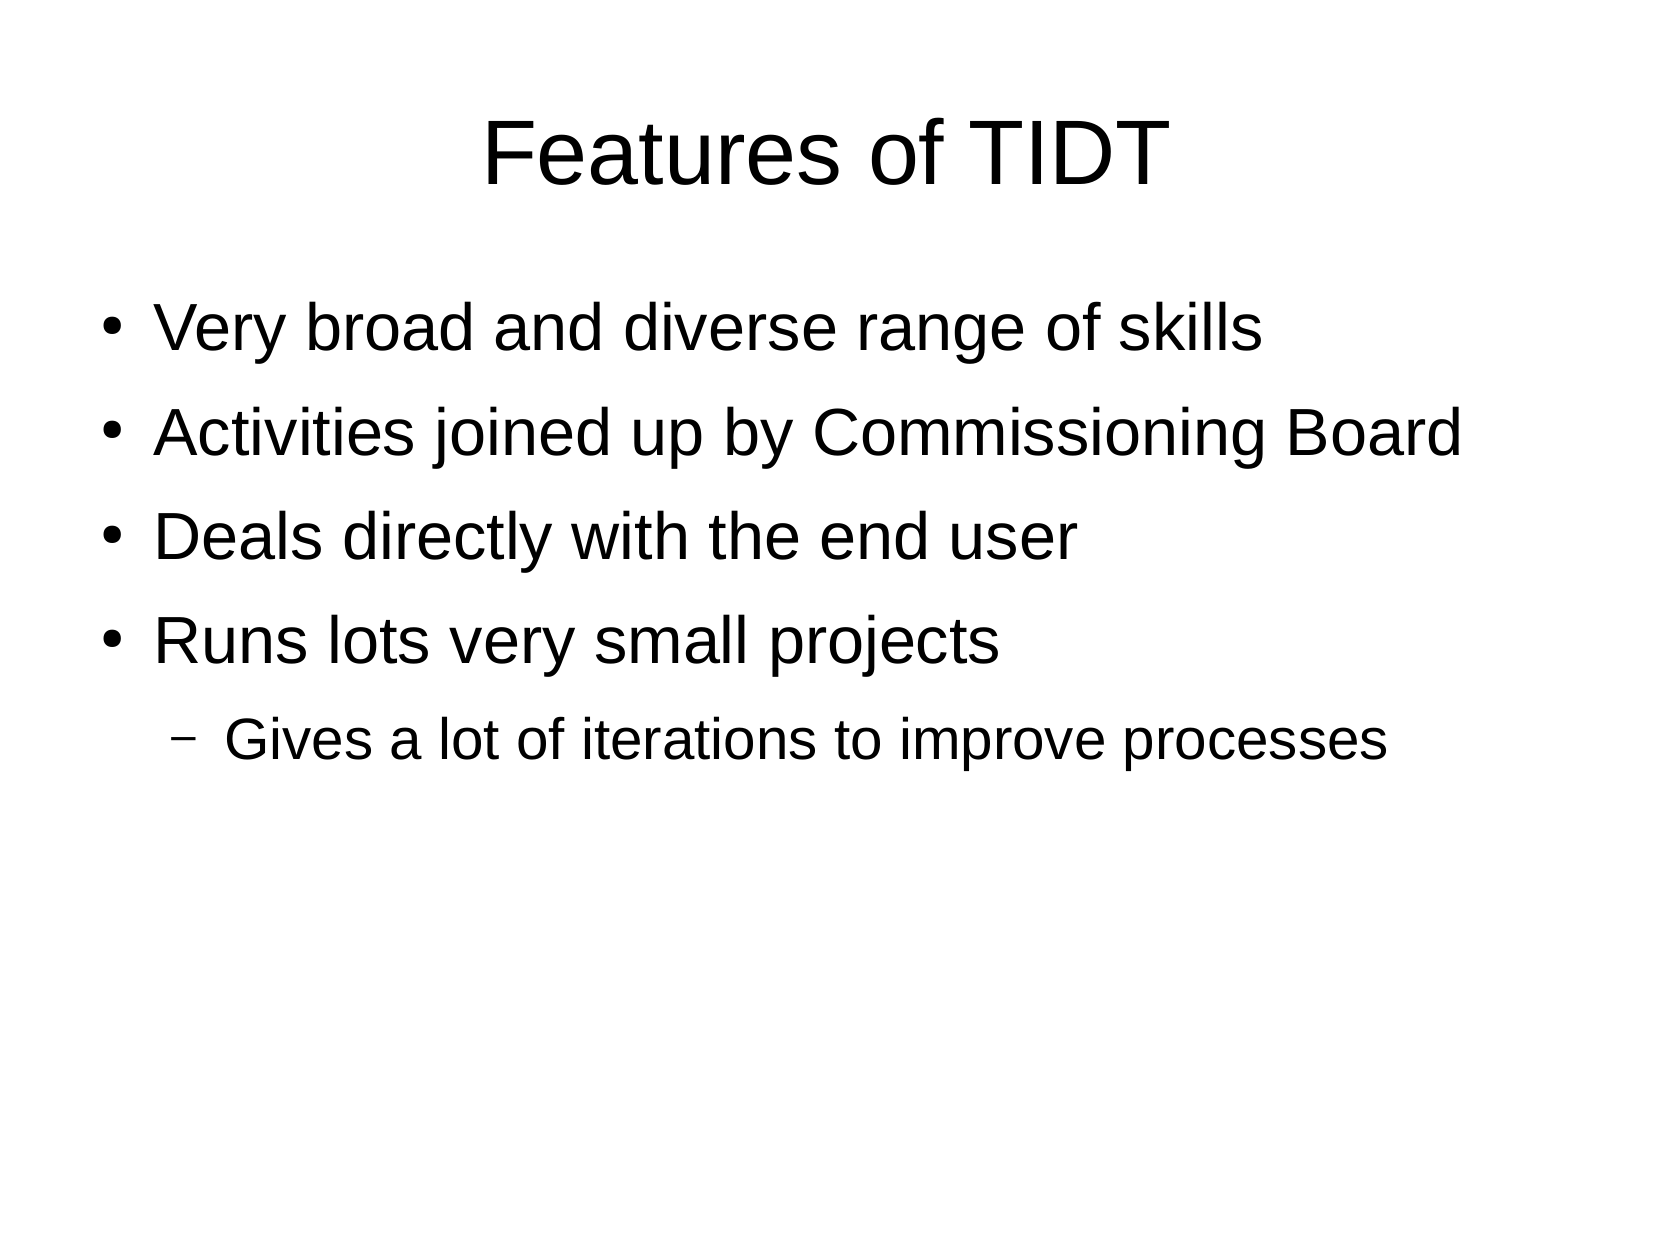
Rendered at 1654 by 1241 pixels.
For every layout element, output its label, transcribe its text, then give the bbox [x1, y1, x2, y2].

title Features of TIDT [82, 49, 1571, 257]
list Very broad and diverse range of skills Activities joined up by Commissioning Board Deals directly with the end user Runs lots very small projects Gives a lot of iterations to improve processes [82, 290, 1571, 1010]
